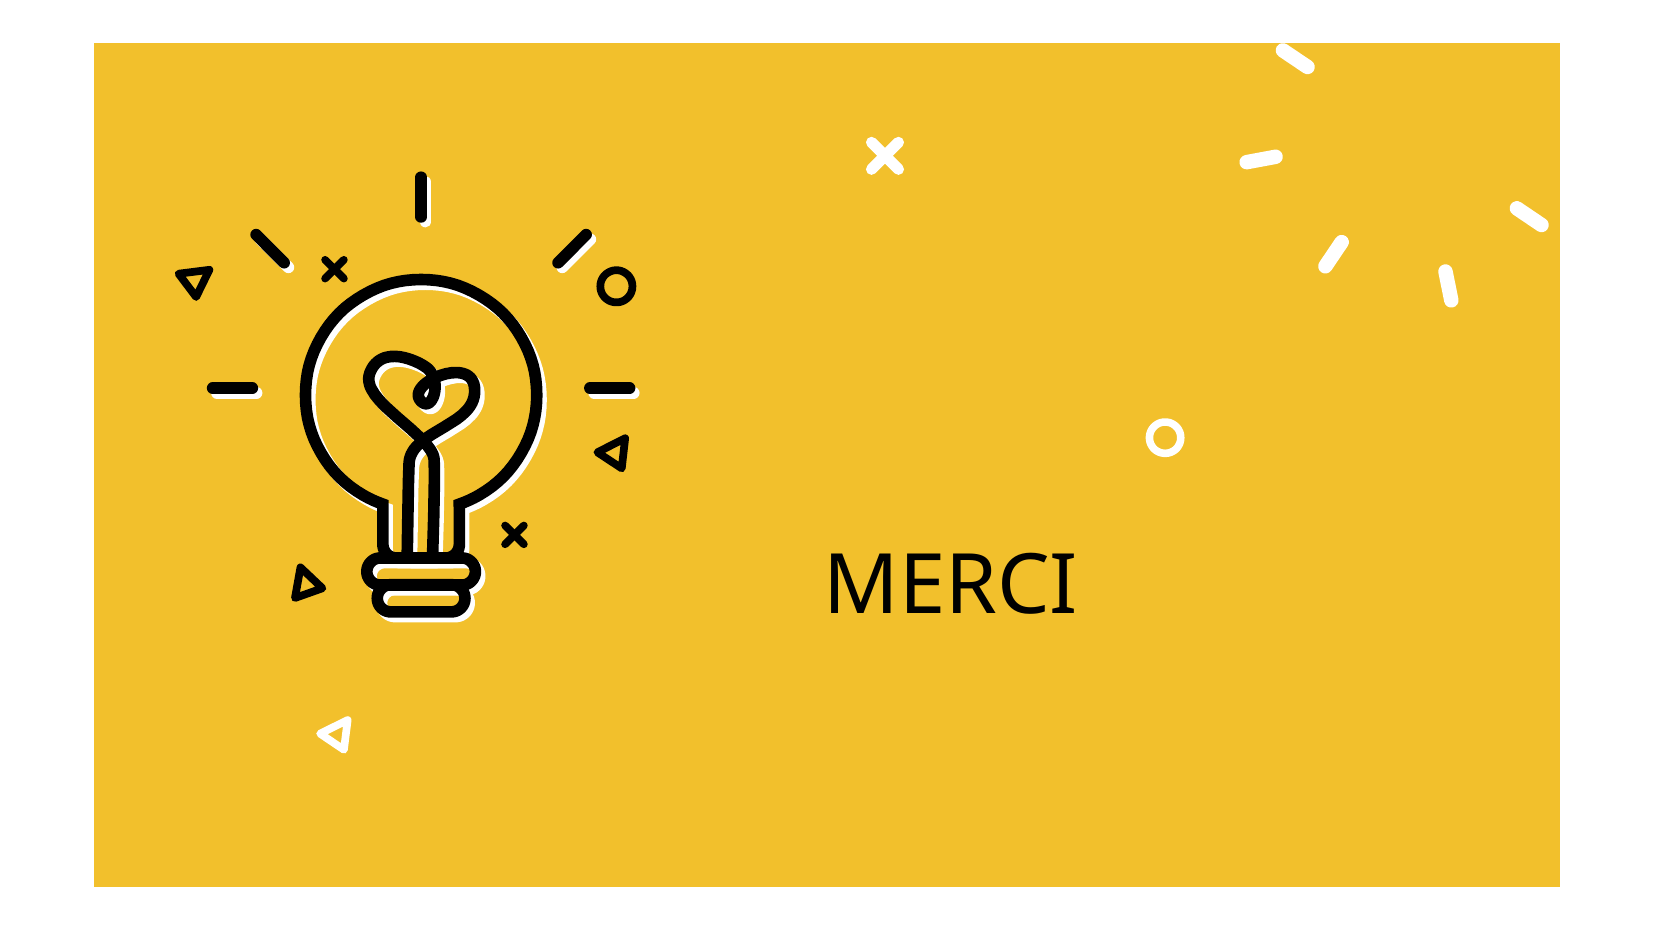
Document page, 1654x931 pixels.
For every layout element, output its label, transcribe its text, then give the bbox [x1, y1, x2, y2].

title MERCI [823, 524, 1544, 638]
